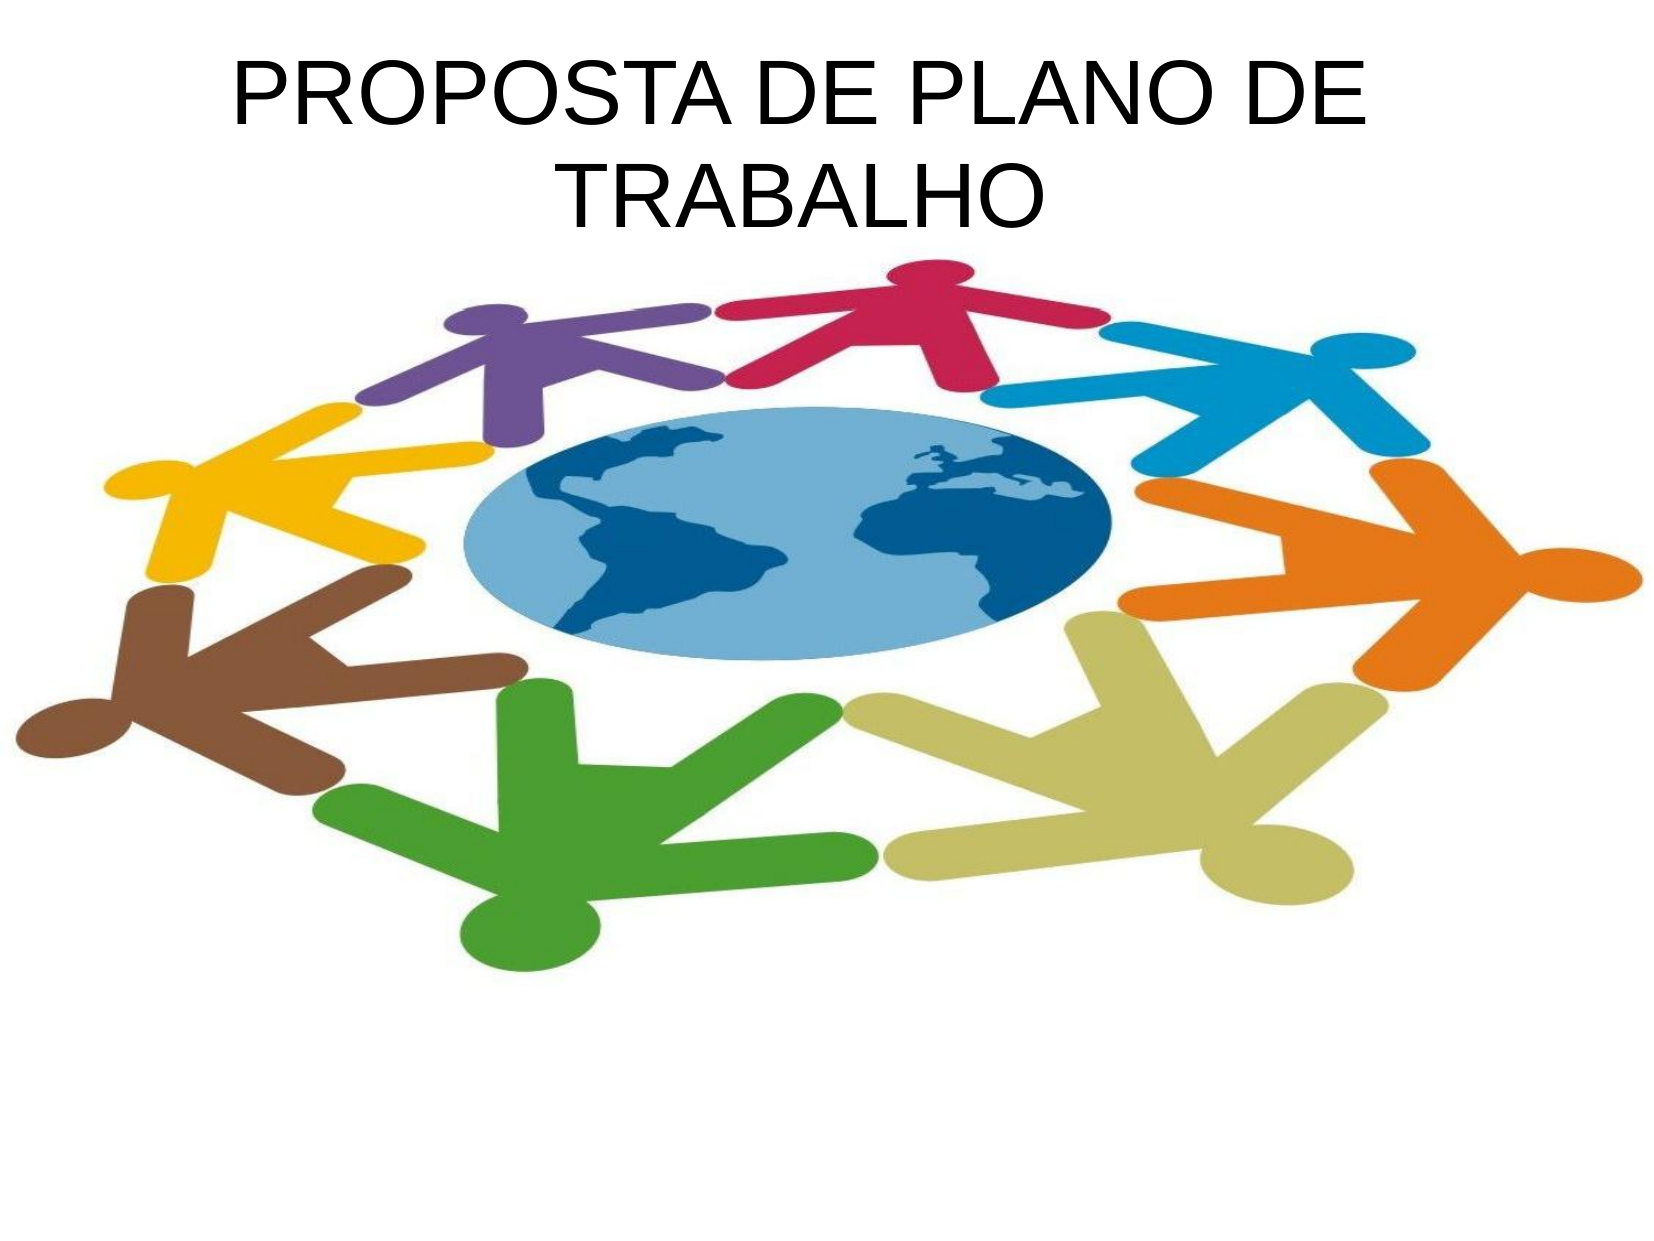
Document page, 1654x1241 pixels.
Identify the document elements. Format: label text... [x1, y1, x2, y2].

title PROPOSTA DE PLANO DE TRABALHO [56, 40, 1545, 248]
picture [0, 0, 1654, 1241]
